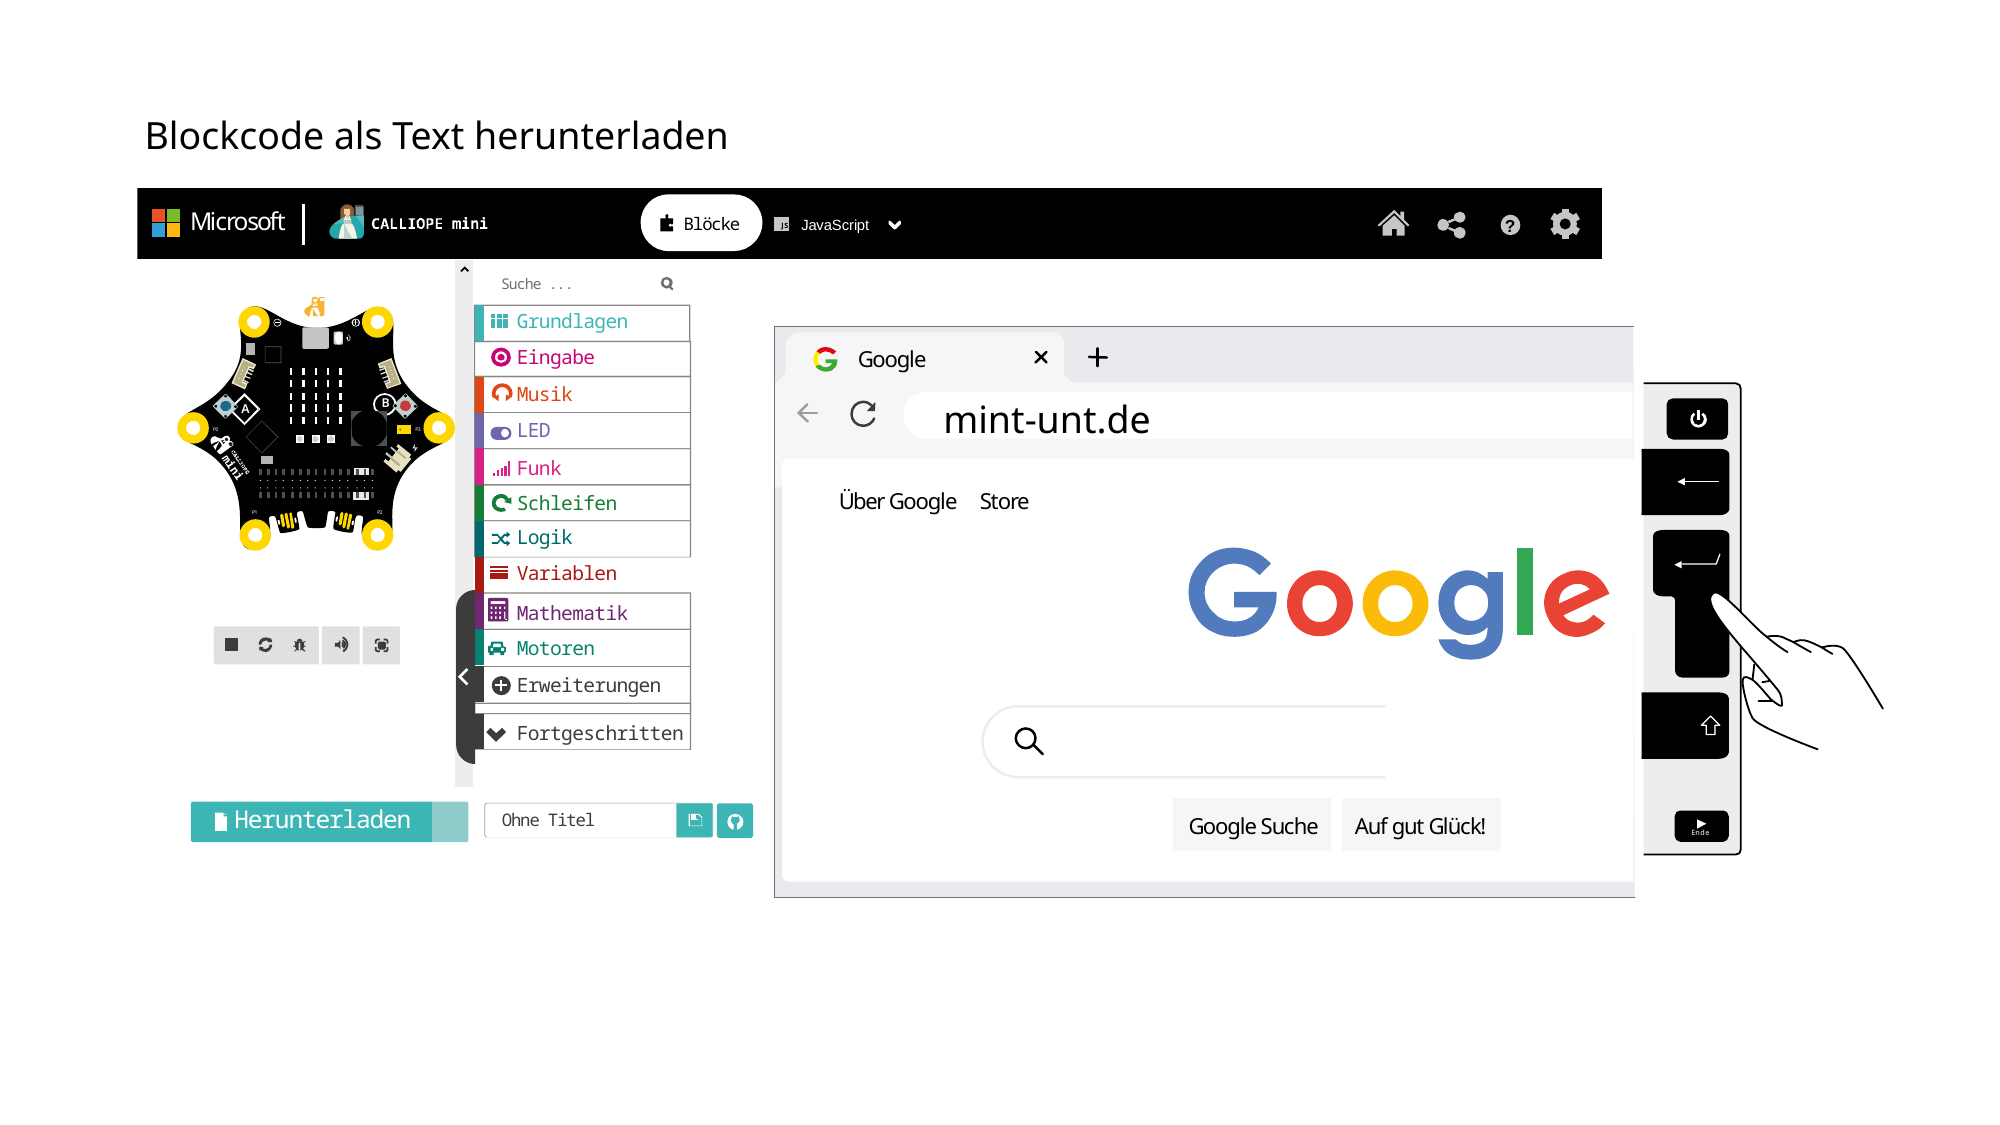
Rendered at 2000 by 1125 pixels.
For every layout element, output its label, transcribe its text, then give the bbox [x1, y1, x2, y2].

picture [137, 187, 1636, 898]
text_box Blockcode als Text herunterladen [129, 102, 730, 160]
picture [1641, 382, 1884, 857]
text_box mint-unt.de [928, 386, 1146, 443]
